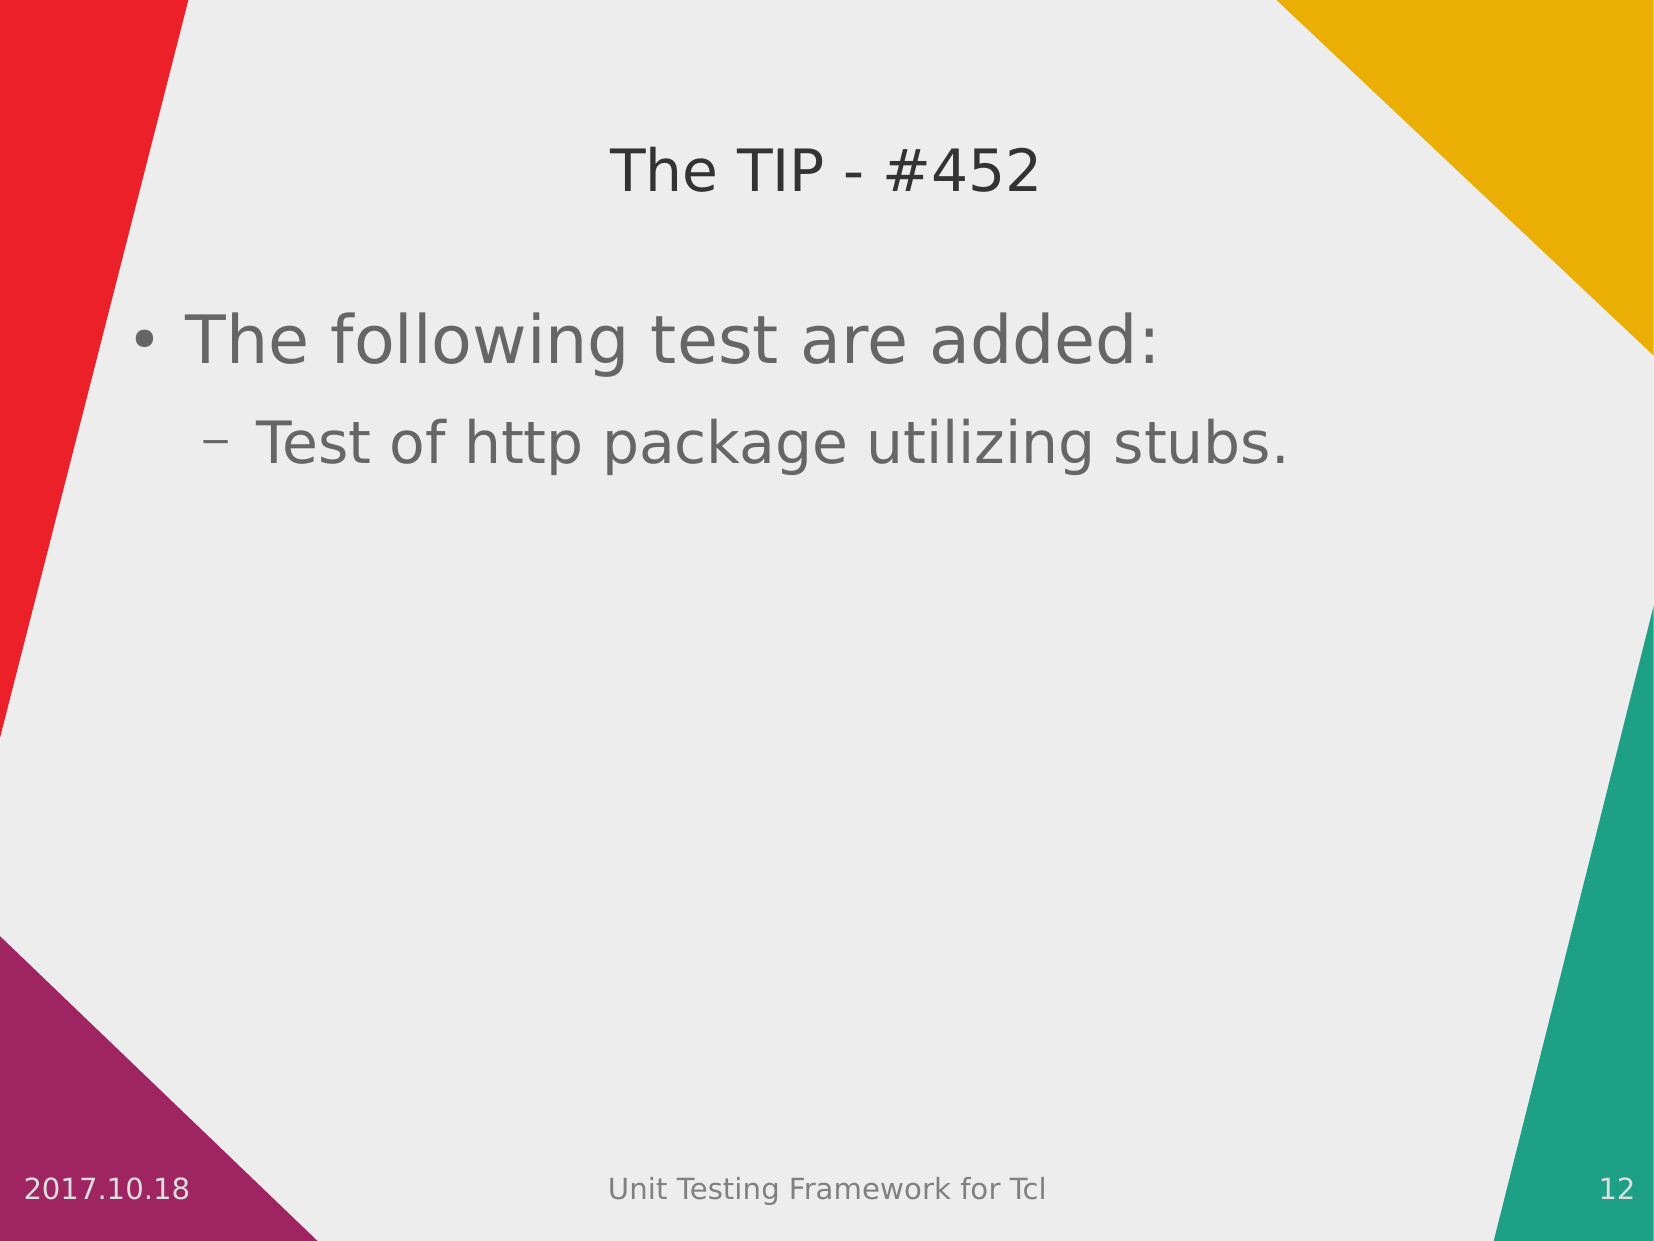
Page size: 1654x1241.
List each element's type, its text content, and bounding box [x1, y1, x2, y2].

title The TIP - #452 [114, 73, 1539, 271]
list The following test are added: Test of http package utilizing stubs. [114, 302, 1539, 1033]
